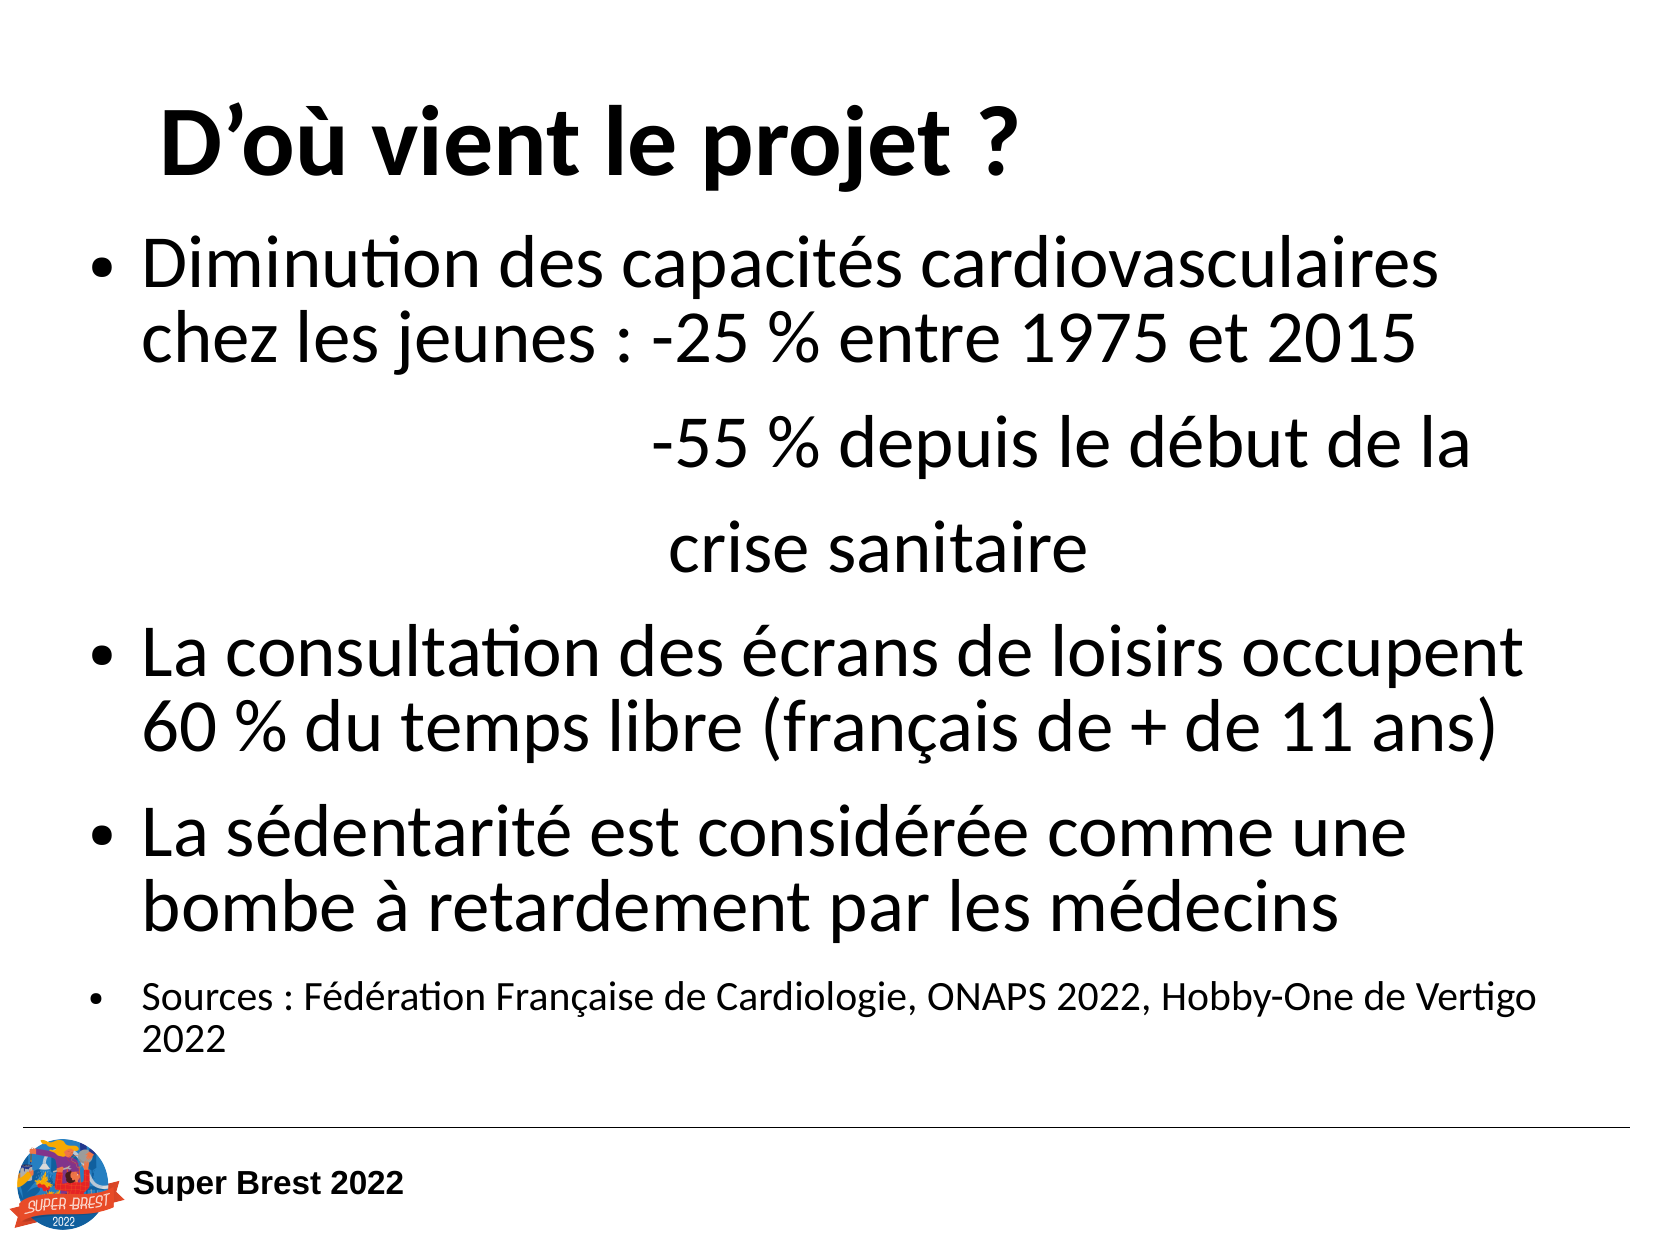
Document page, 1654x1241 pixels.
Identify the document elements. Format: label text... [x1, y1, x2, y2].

title D’où vient le projet ? [11, 47, 1347, 255]
text_box Super Brest 2022 [125, 1157, 1040, 1210]
list Diminution des capacités cardiovasculaires chez les jeunes : -25 % entre 1975 et 2015 -55 % depuis le début de la crise sanitaire La consultation des écrans de loisirs occupent 60 % du temps libre (français de + de 11 ans) La sédentarité est considérée comme une bombe à retardement par les médecins Sources : Fédération Française de Cardiologie, ONAPS 2022, Hobby-One de Vertigo 2022 [70, 231, 1559, 1063]
picture [9, 1139, 125, 1230]
